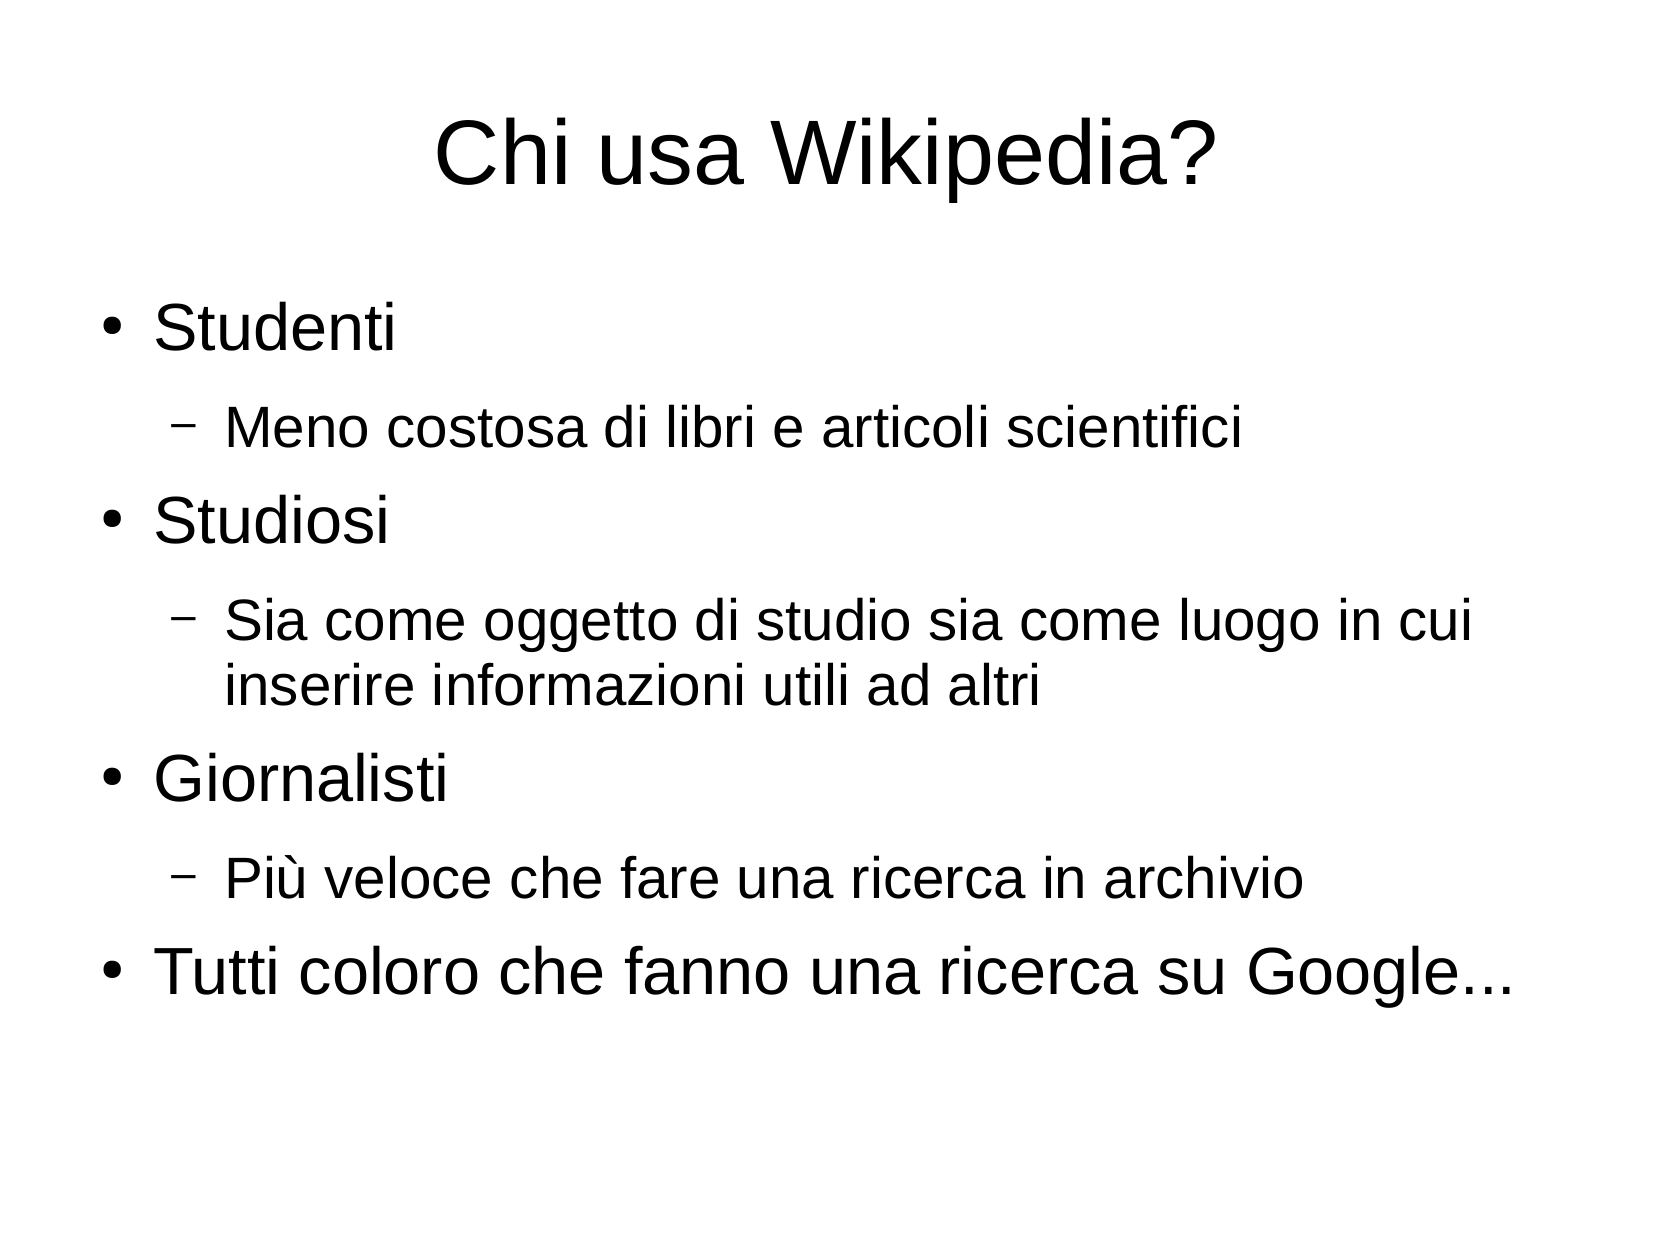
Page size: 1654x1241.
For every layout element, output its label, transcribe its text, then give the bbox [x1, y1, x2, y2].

list Studenti Meno costosa di libri e articoli scientifici Studiosi Sia come oggetto di studio sia come luogo in cui inserire informazioni utili ad altri Giornalisti Più veloce che fare una ricerca in archivio Tutti coloro che fanno una ricerca su Google... [82, 290, 1571, 1109]
title Chi usa Wikipedia? [82, 49, 1571, 257]
